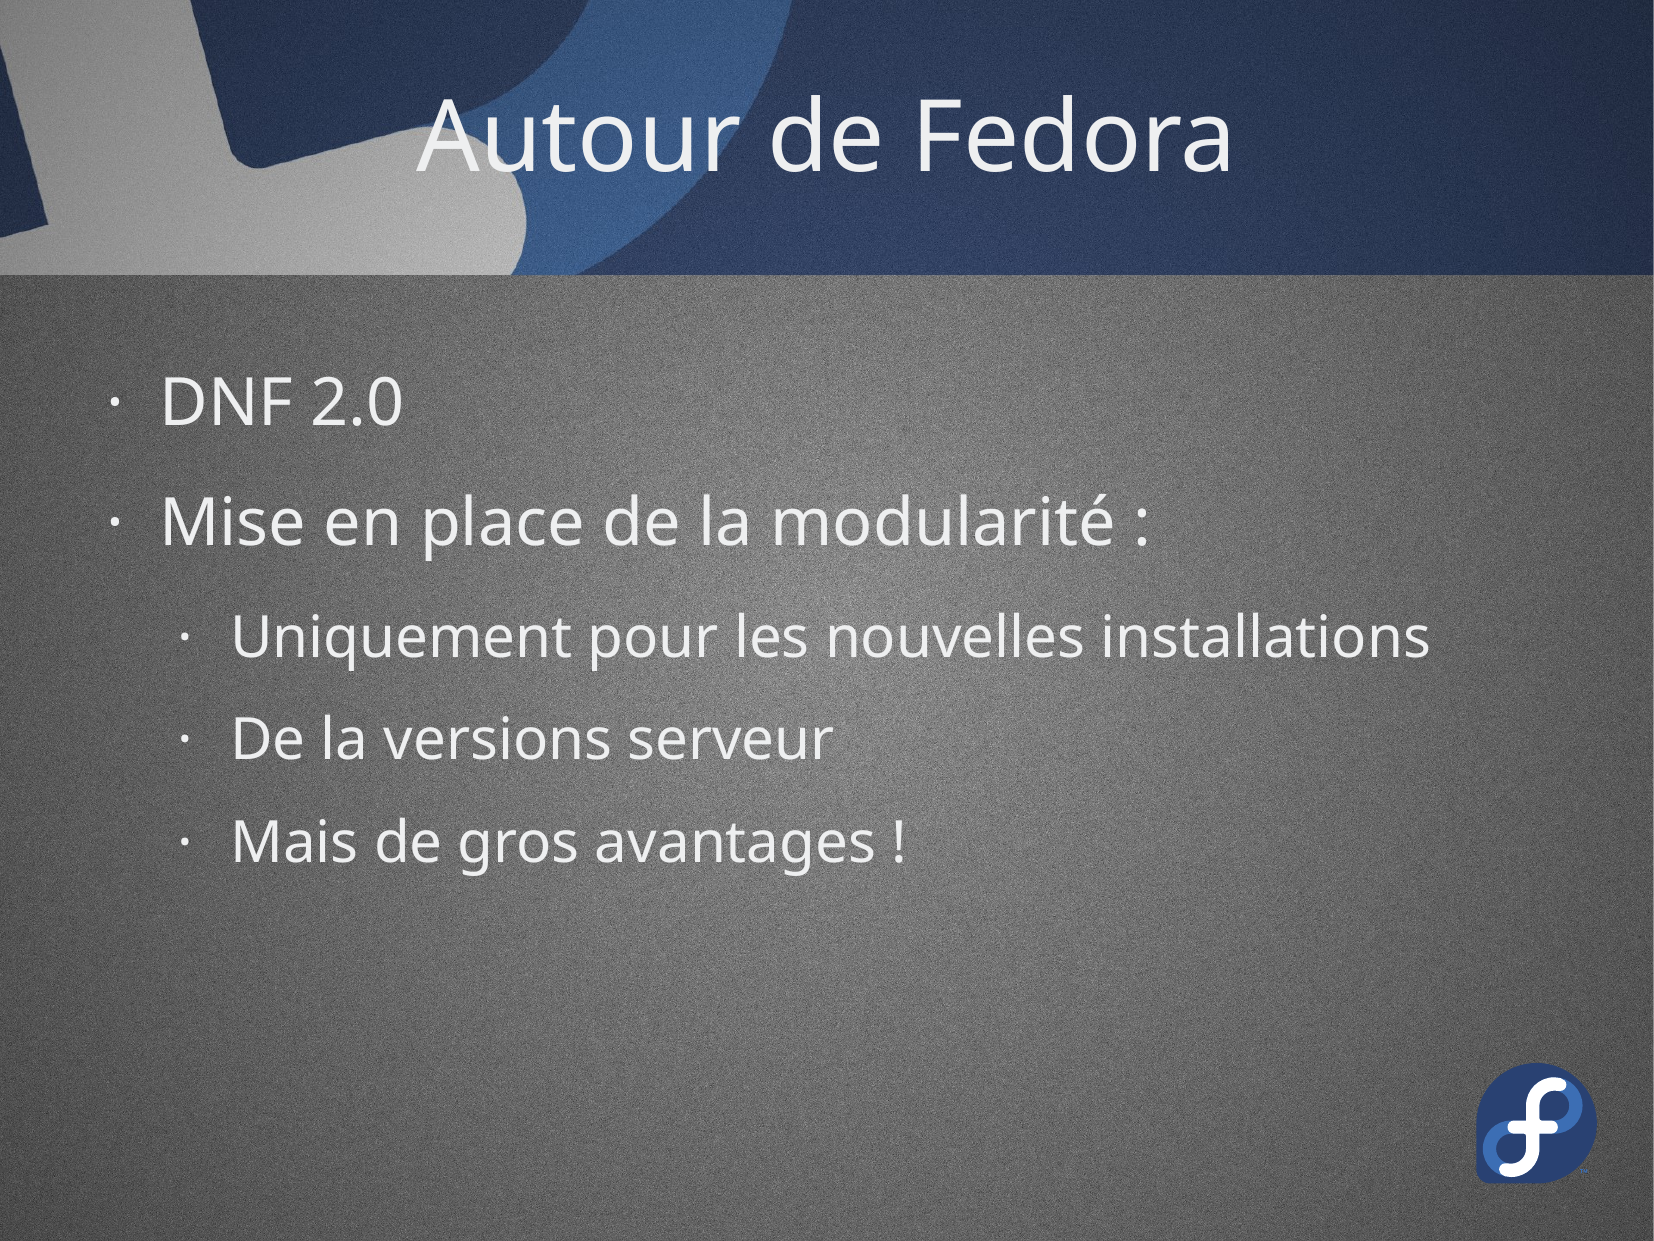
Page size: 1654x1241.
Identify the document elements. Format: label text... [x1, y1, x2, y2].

picture [0, 0, 1654, 1241]
title Autour de Fedora [88, 29, 1565, 237]
list DNF 2.0 Mise en place de la modularité : Uniquement pour les nouvelles installations De la versions serveur Mais de gros avantages ! [88, 354, 1565, 1076]
